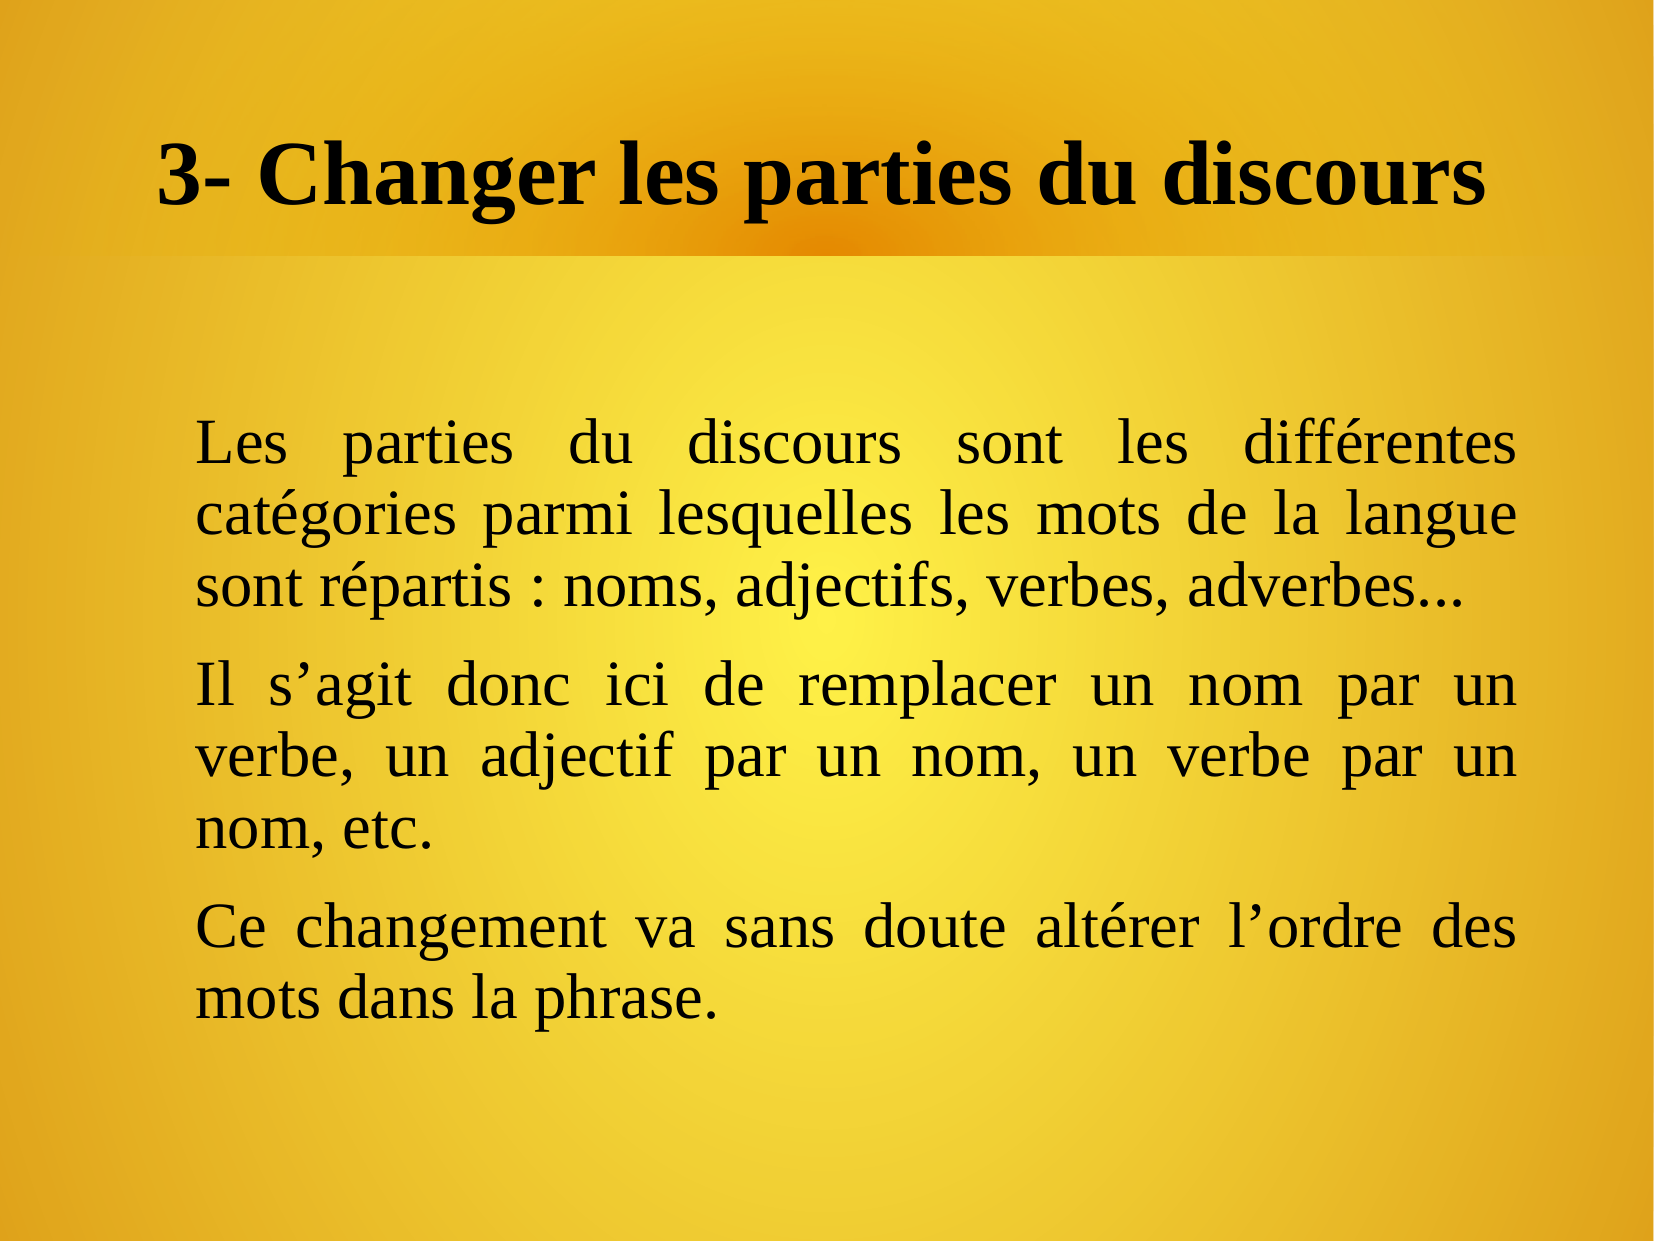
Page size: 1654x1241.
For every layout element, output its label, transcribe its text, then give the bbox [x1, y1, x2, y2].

title 3- Changer les parties du discours [78, 70, 1567, 278]
list Les parties du discours sont les différentes catégories parmi lesquelles les mots de la langue sont répartis : noms, adjectifs, verbes, adverbes... Il s’agit donc ici de remplacer un nom par un verbe, un adjectif par un nom, un verbe par un nom, etc. Ce changement va sans doute altérer l’ordre des mots dans la phrase. [134, 306, 1519, 1027]
